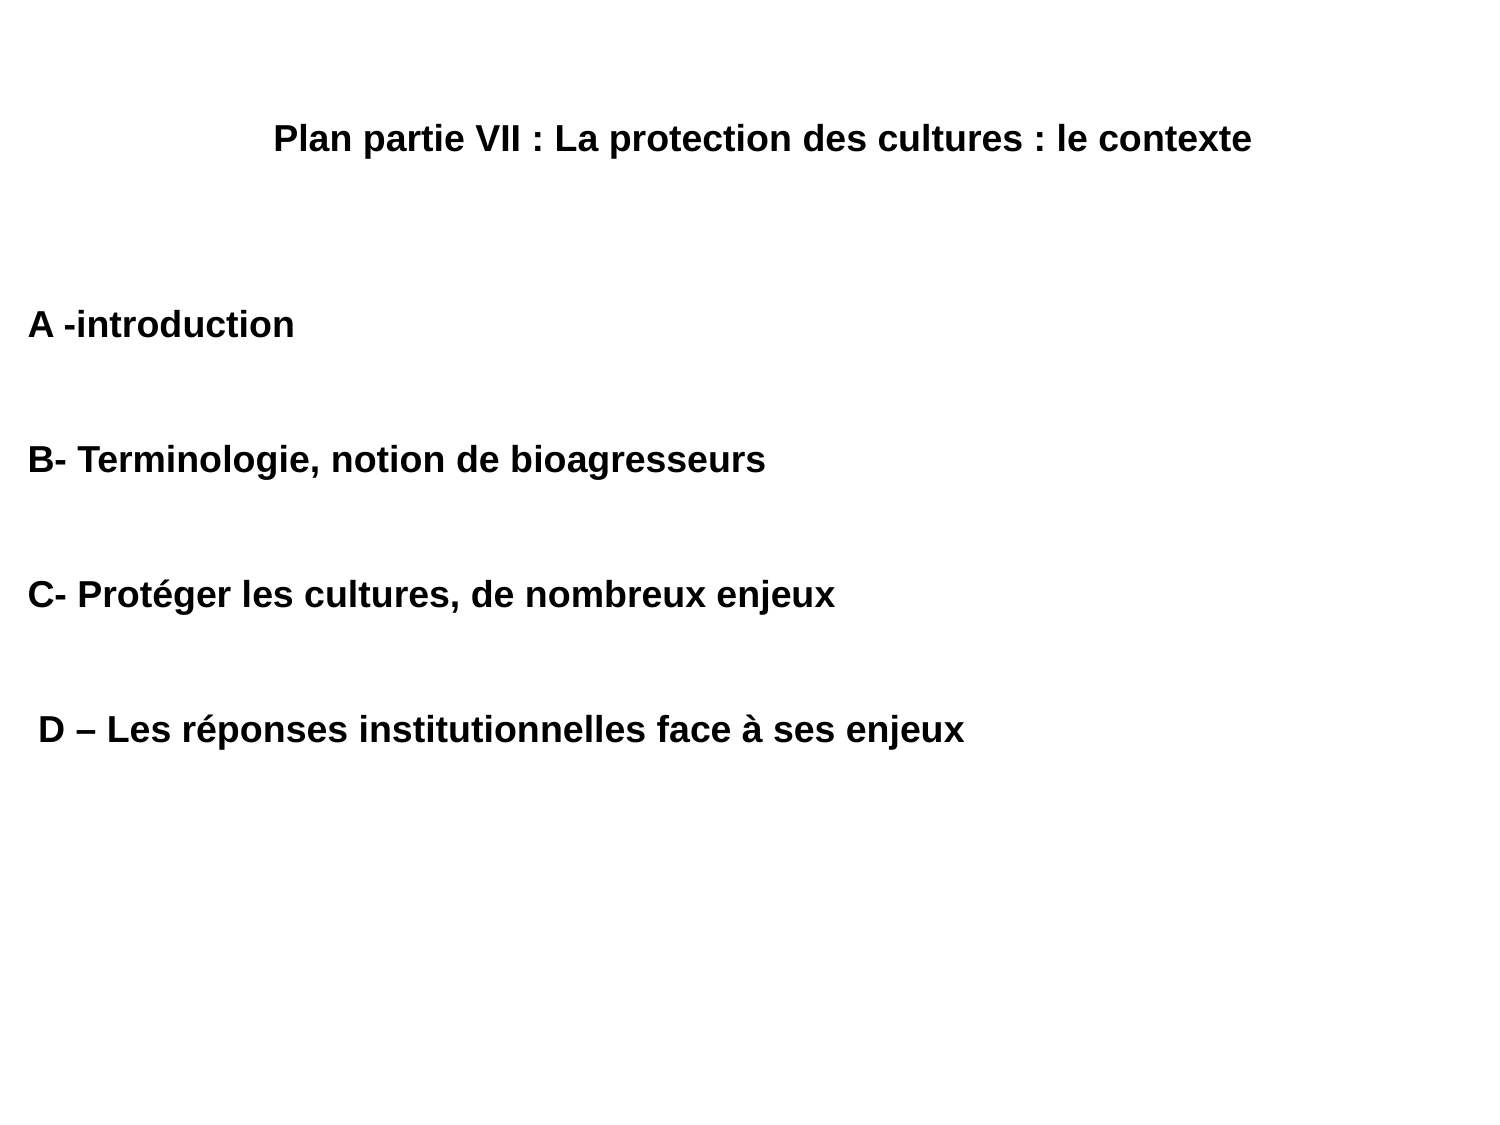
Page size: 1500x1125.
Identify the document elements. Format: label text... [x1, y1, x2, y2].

text_box A -introduction B- Terminologie, notion de bioagresseurs C- Protéger les cultures, de nombreux enjeux D – Les réponses institutionnelles face à ses enjeux [27, 300, 1383, 1066]
text_box Plan partie VII : La protection des cultures : le contexte [88, 42, 1439, 231]
